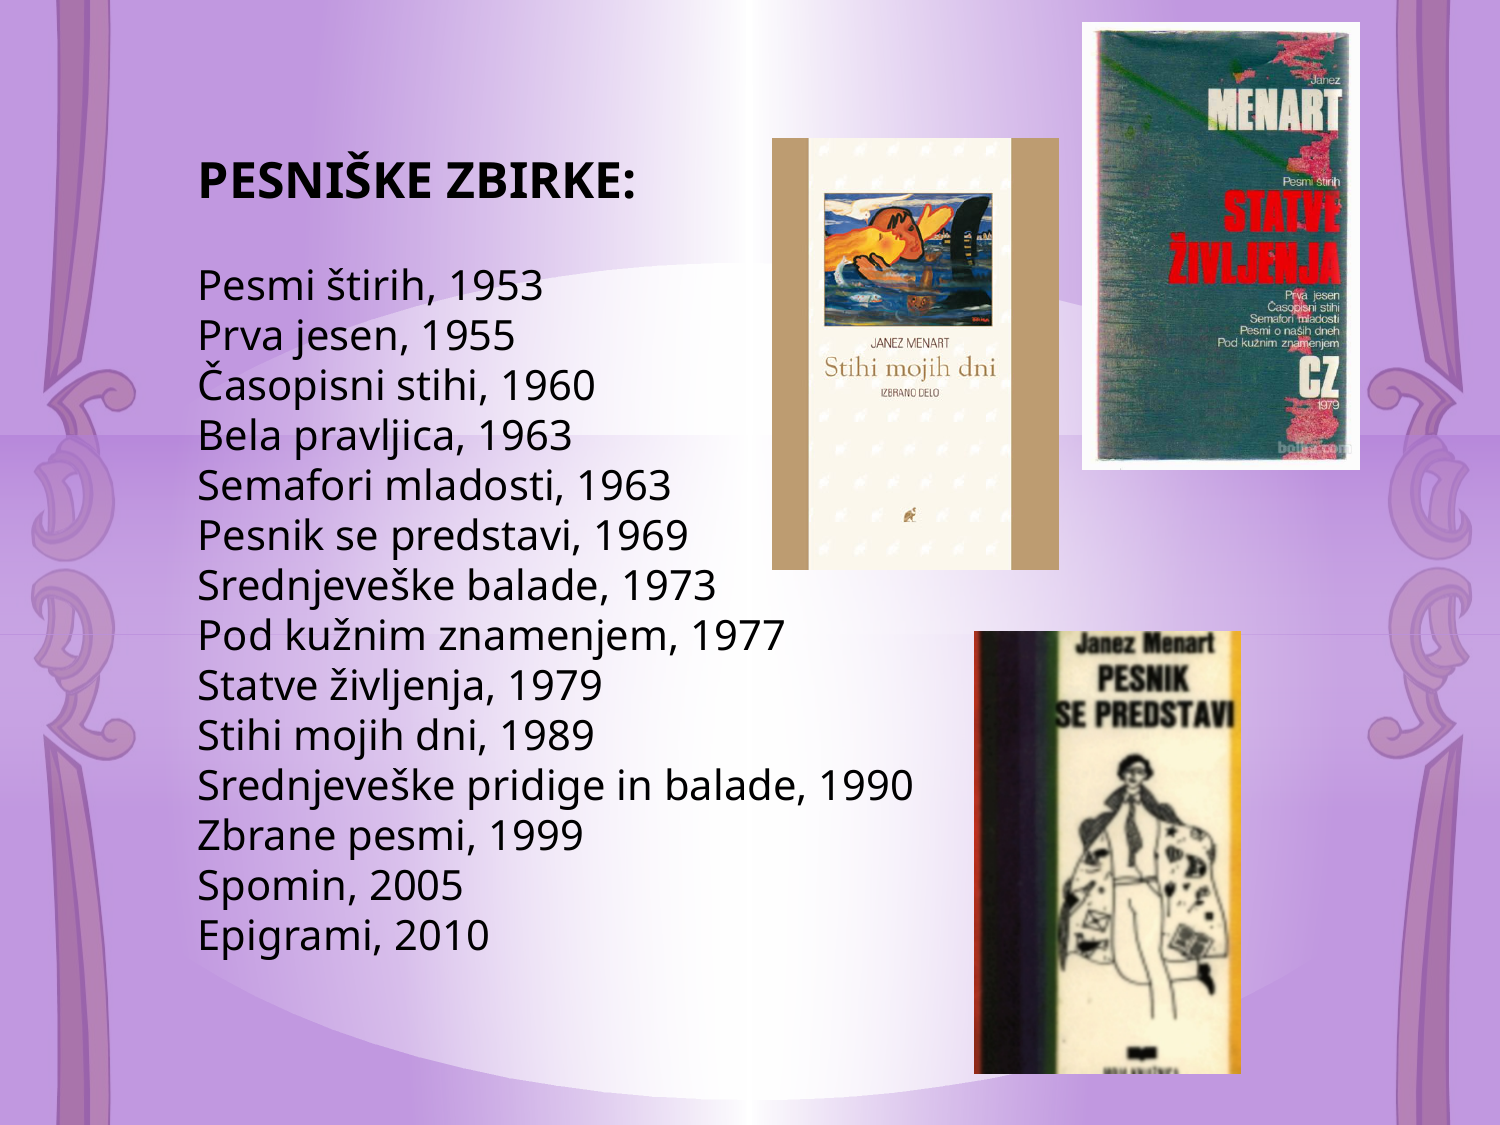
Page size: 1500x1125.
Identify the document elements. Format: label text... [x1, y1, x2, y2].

picture [974, 631, 1241, 1074]
text_box PESNIŠKE ZBIRKE: Pesmi štirih, 1953 Prva jesen, 1955 Časopisni stihi, 1960 Bela pravljica, 1963 Semafori mladosti, 1963 Pesnik se predstavi, 1969 Srednjeveške balade, 1973 Pod kužnim znamenjem, 1977 Statve življenja, 1979 Stihi mojih dni, 1989 Srednjeveške pridige in balade, 1990 Zbrane pesmi, 1999 Spomin, 2005 Epigrami, 2010 [183, 141, 1362, 967]
picture [772, 138, 1059, 570]
picture [1082, 22, 1360, 470]
